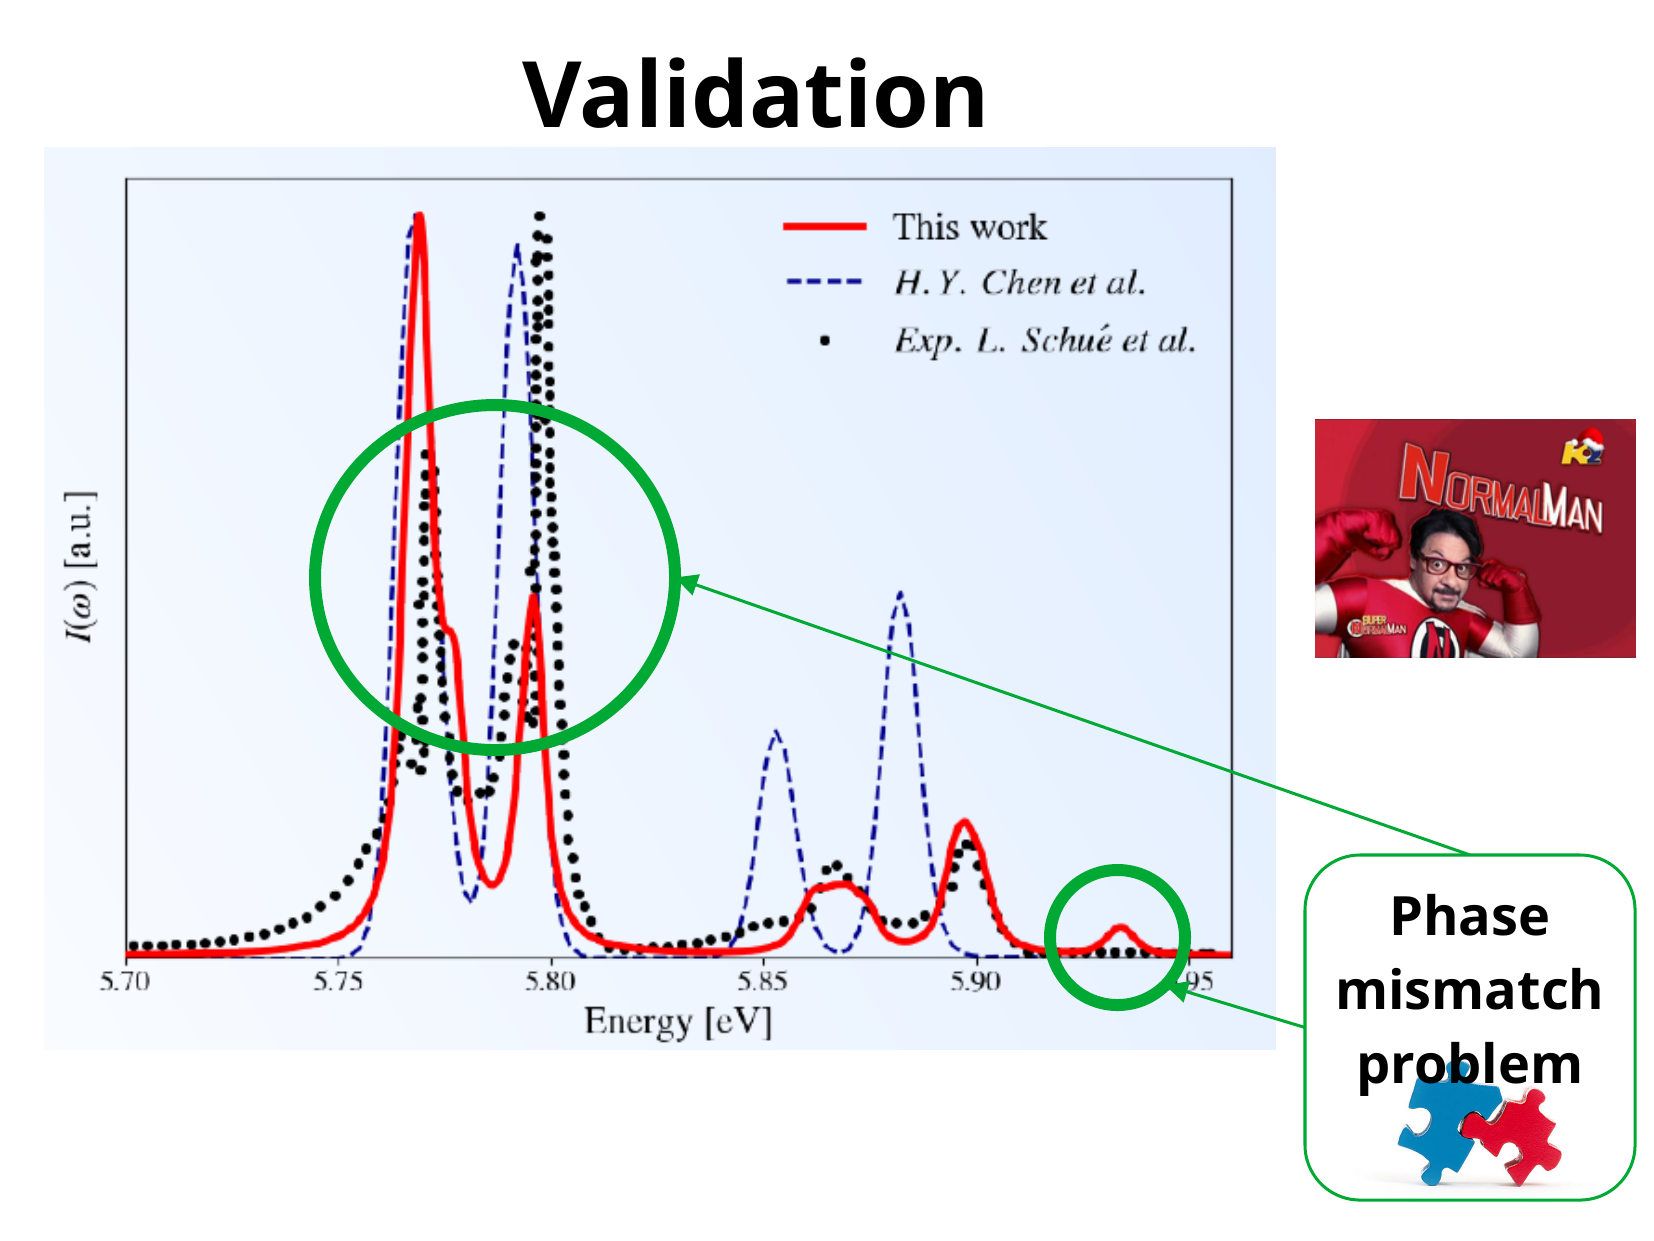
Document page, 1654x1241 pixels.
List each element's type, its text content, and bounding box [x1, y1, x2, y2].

picture [1329, 1159, 1636, 1232]
picture [1057, 877, 1179, 999]
picture [44, 147, 1276, 1051]
text_box Phase mismatch problem [1320, 870, 1621, 1048]
picture [1459, 1059, 1471, 1077]
picture [322, 412, 669, 744]
picture [1329, 1019, 1633, 1198]
picture [1425, 1059, 1437, 1077]
title Validation [0, 19, 1576, 166]
picture [1315, 419, 1636, 658]
